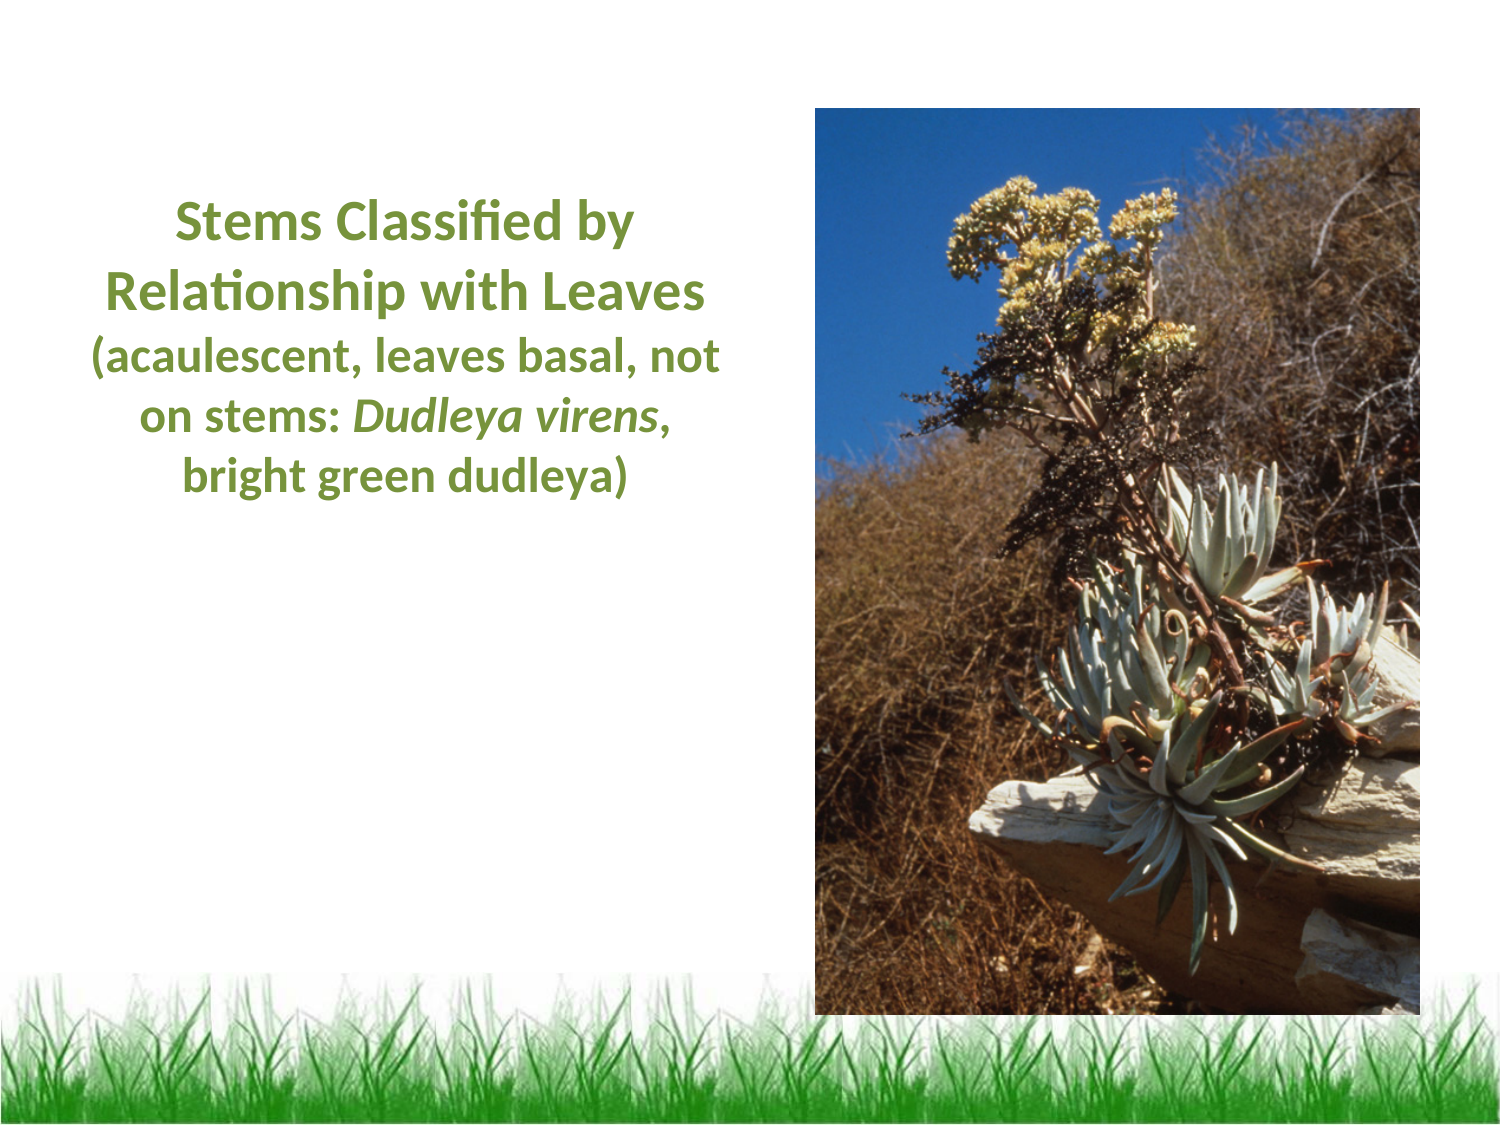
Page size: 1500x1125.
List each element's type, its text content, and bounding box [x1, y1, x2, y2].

title Stems Classified by Relationship with Leaves (acaulescent, leaves basal, not on stems: Dudleya virens, bright green dudleya) [75, 109, 737, 575]
picture [0, 108, 1500, 1125]
